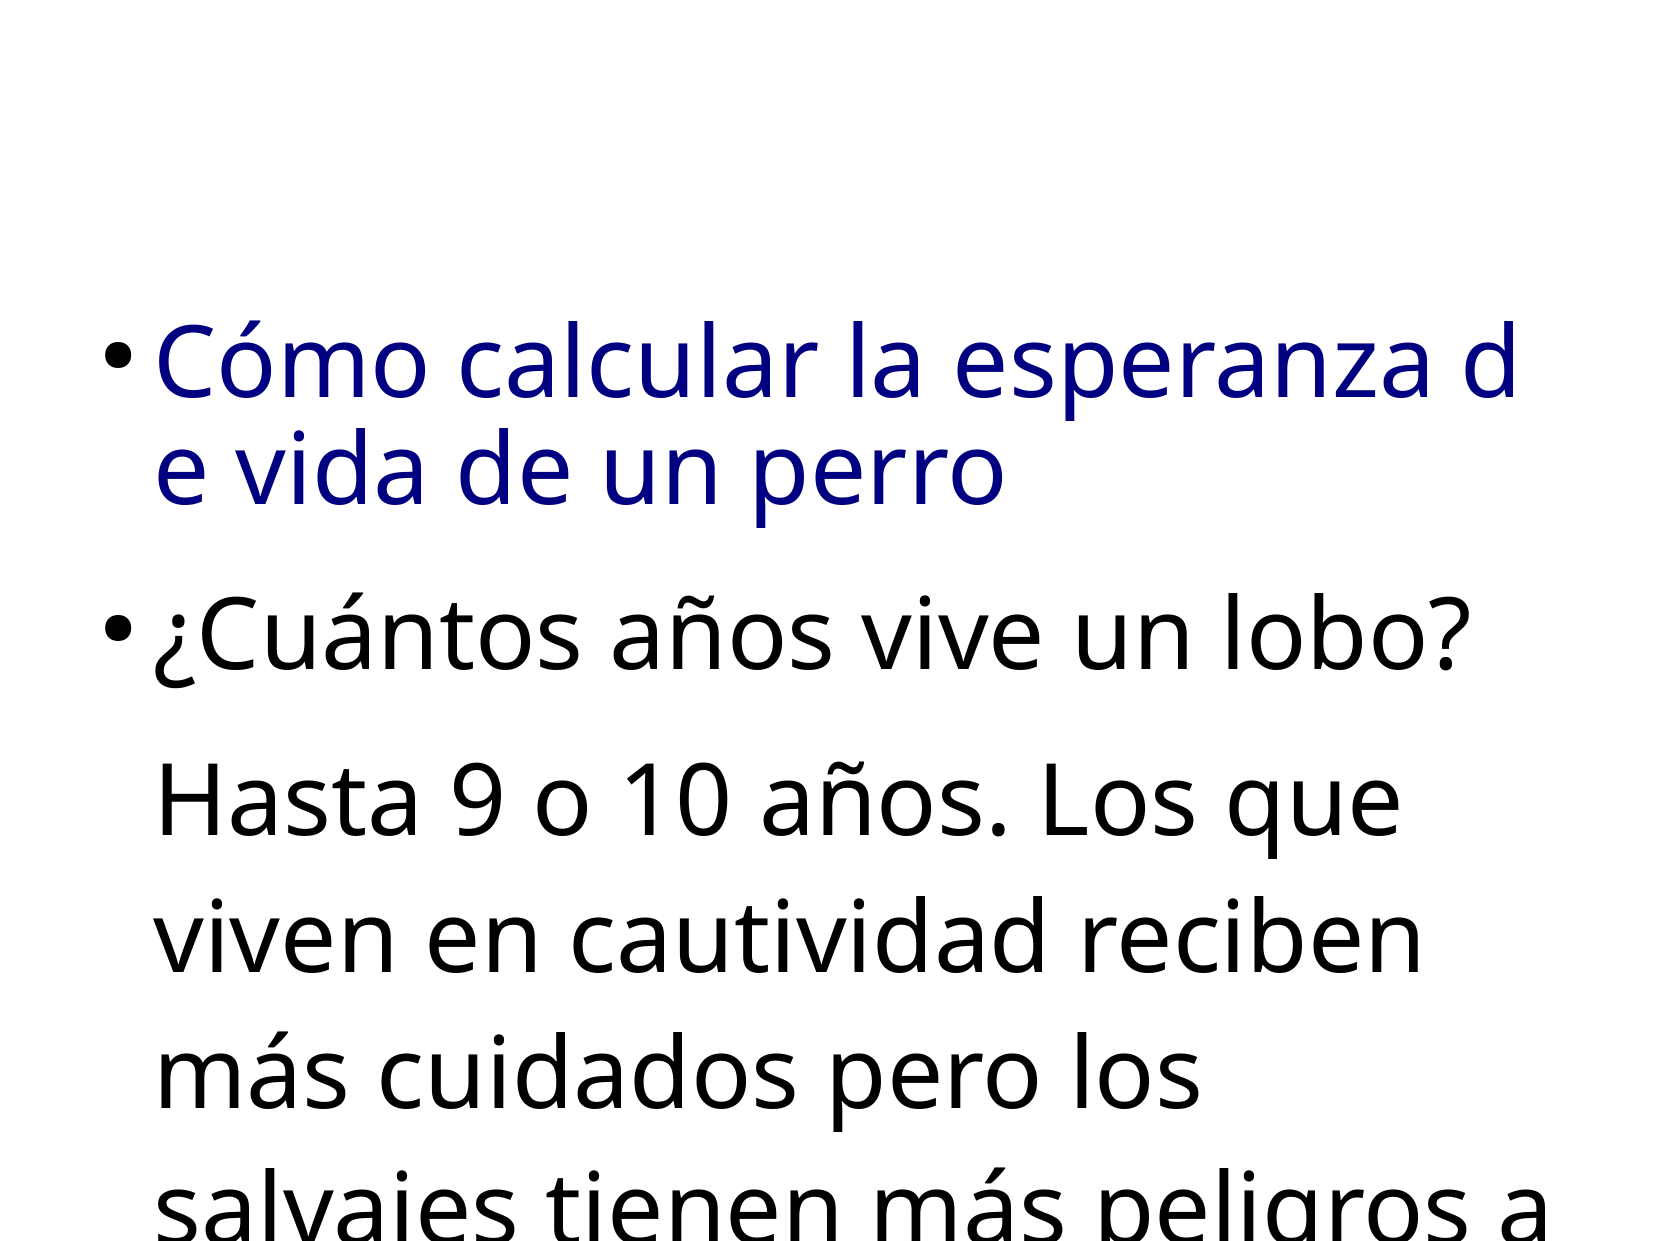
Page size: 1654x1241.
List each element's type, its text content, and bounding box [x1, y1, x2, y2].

list Cómo calcular la esperanza de vida de un perro ¿Cuántos años vive un lobo? Hasta 9 o 10 años. Los que viven en cautividad reciben más cuidados pero los salvajes tienen más peligros a su alrededor. [82, 290, 1571, 1109]
